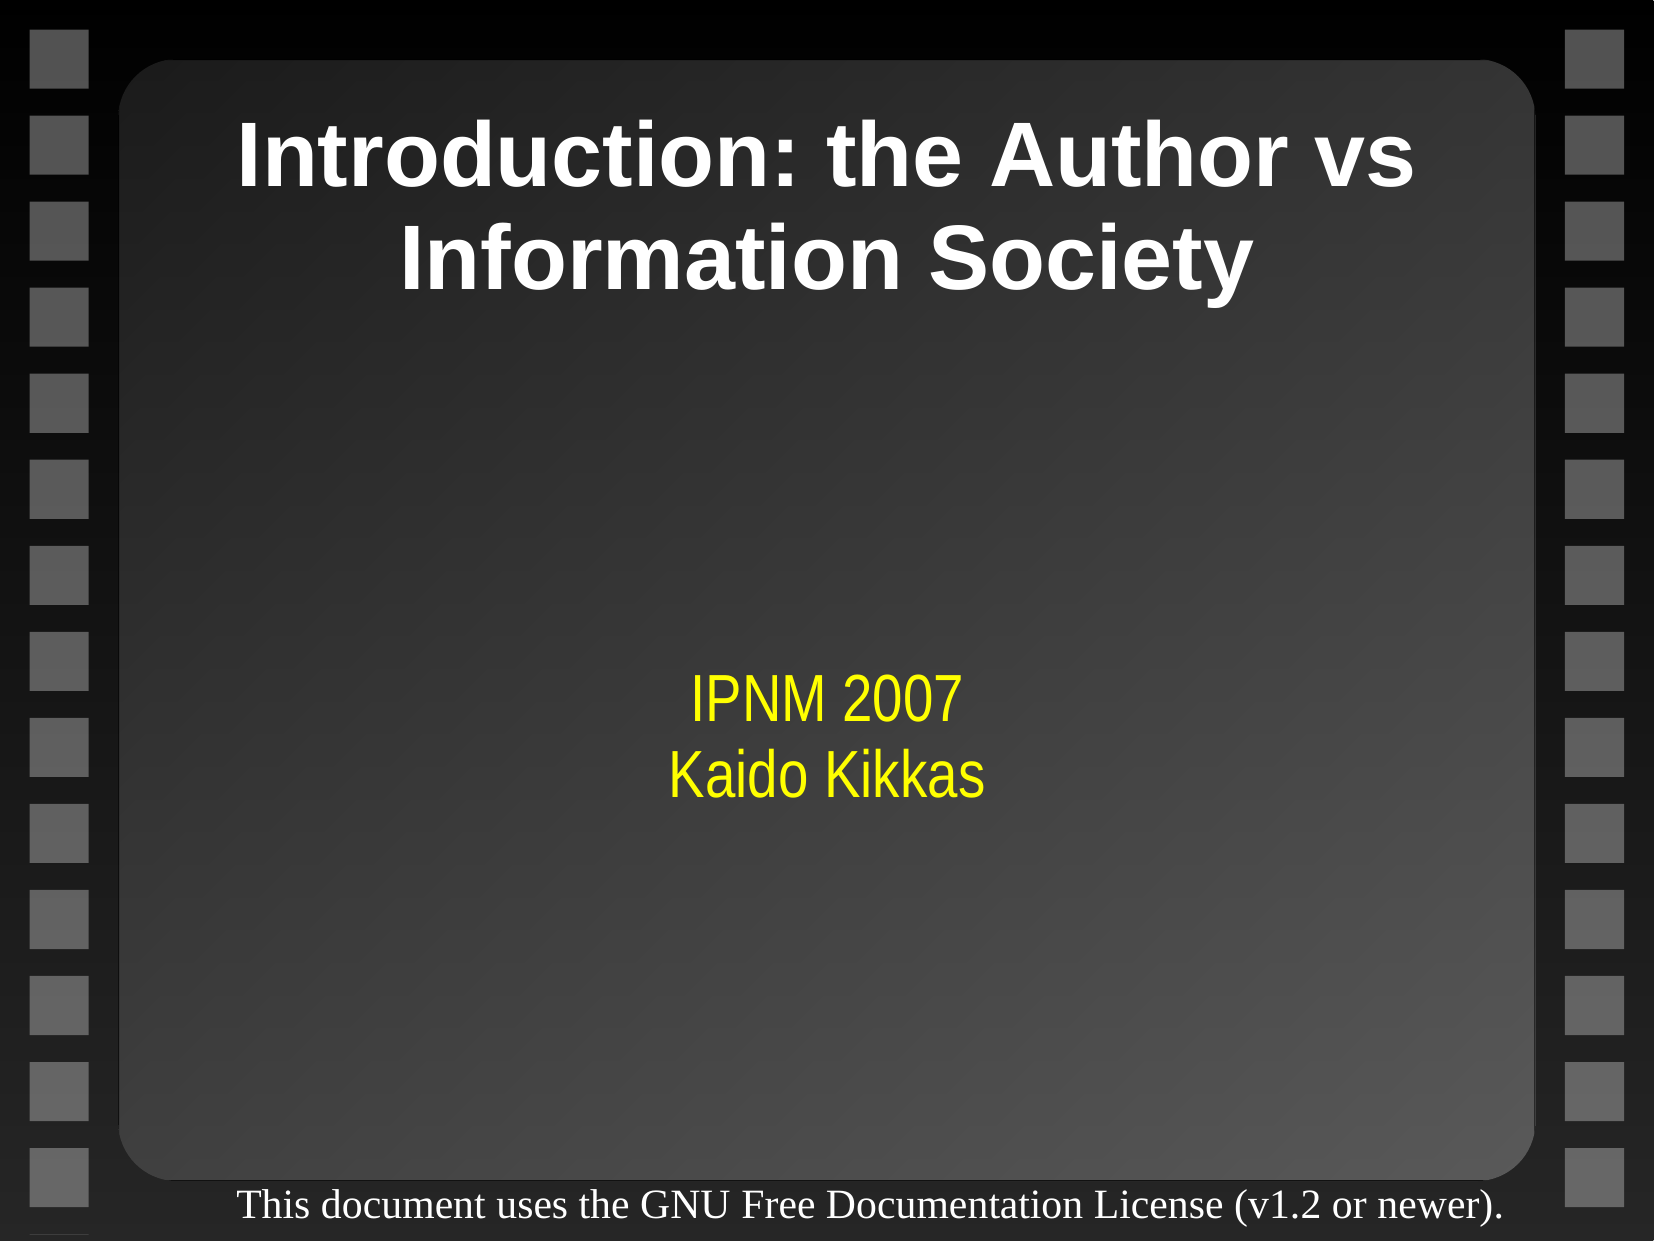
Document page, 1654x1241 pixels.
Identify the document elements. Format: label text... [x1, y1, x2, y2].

text_box This document uses the GNU Free Documentation License (v1.2 or newer). [236, 1181, 1565, 1228]
title Introduction: the Author vs Information Society [121, 102, 1534, 311]
subtitle IPNM 2007 Kaido Kikkas [121, 344, 1534, 1127]
